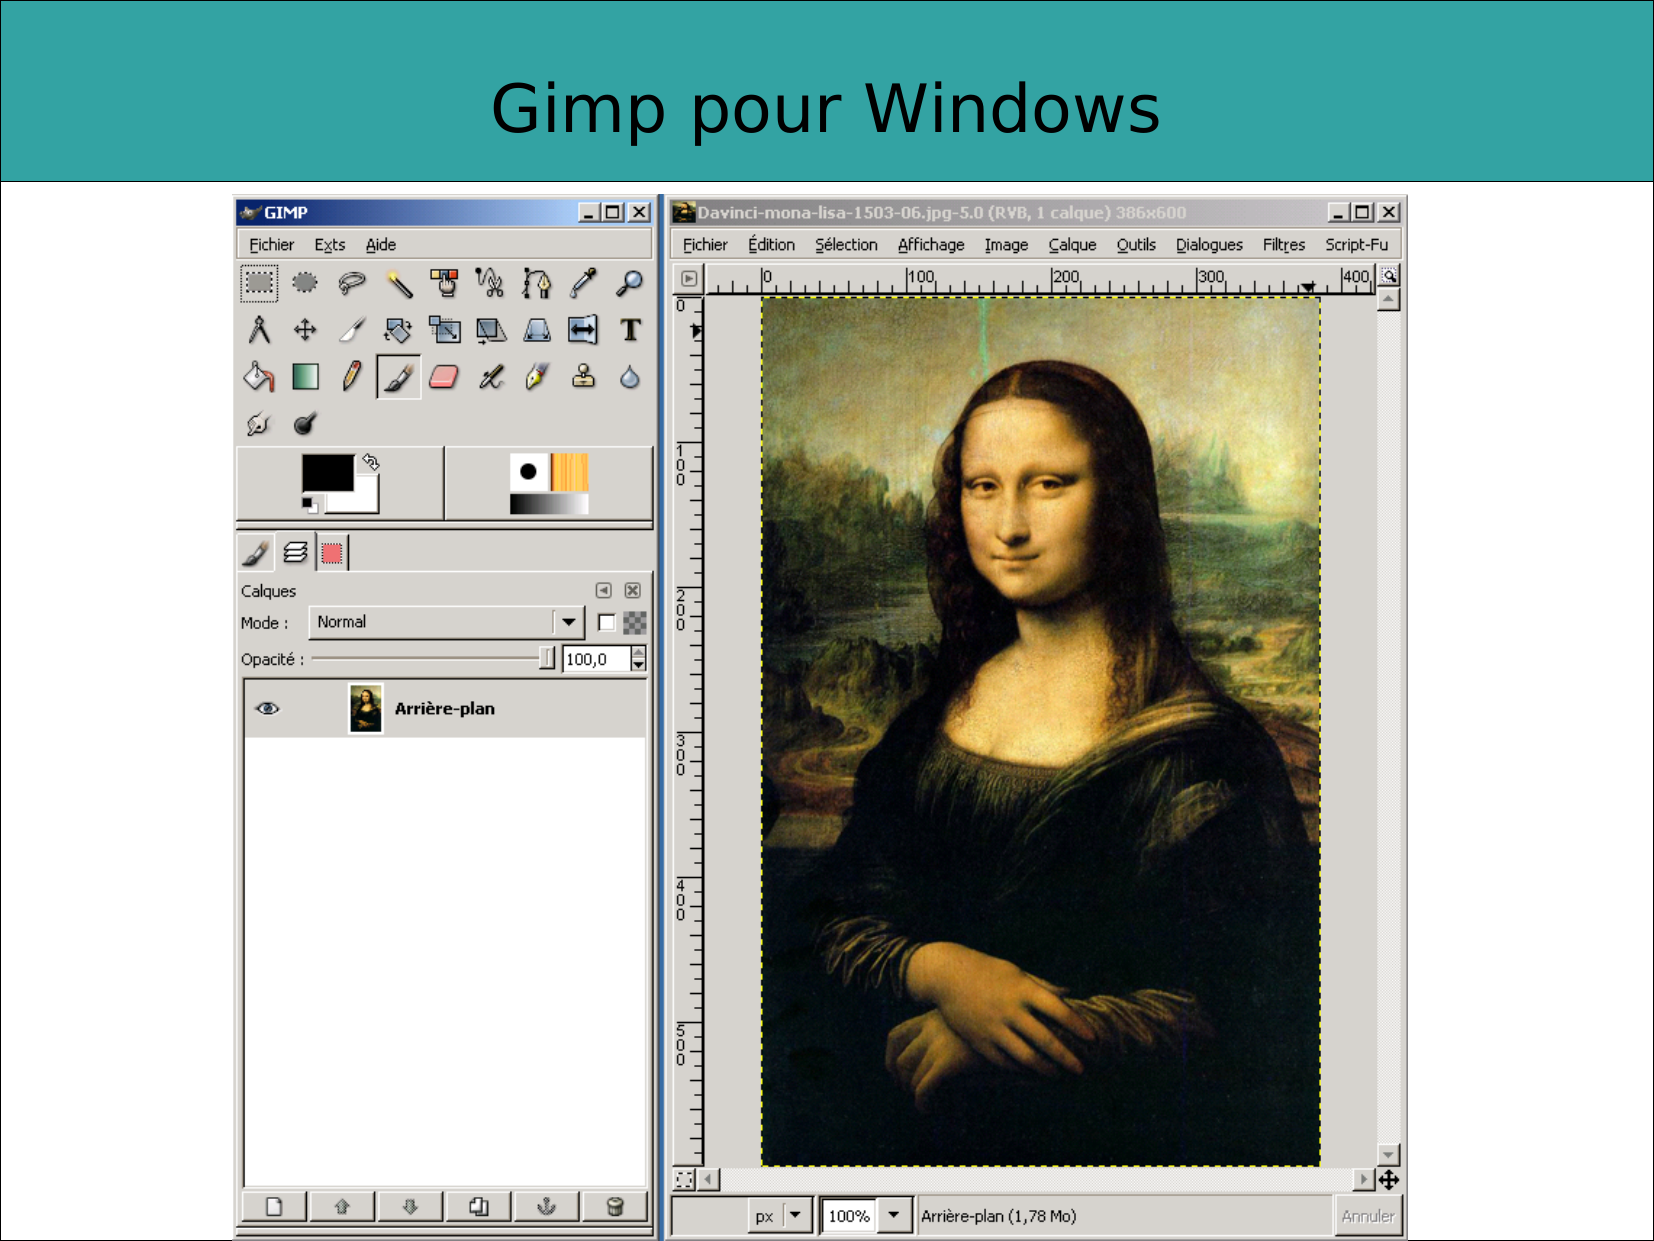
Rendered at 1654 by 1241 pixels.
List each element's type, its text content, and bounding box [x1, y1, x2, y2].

title Gimp pour Windows [82, 49, 1571, 170]
picture [232, 194, 1408, 1241]
